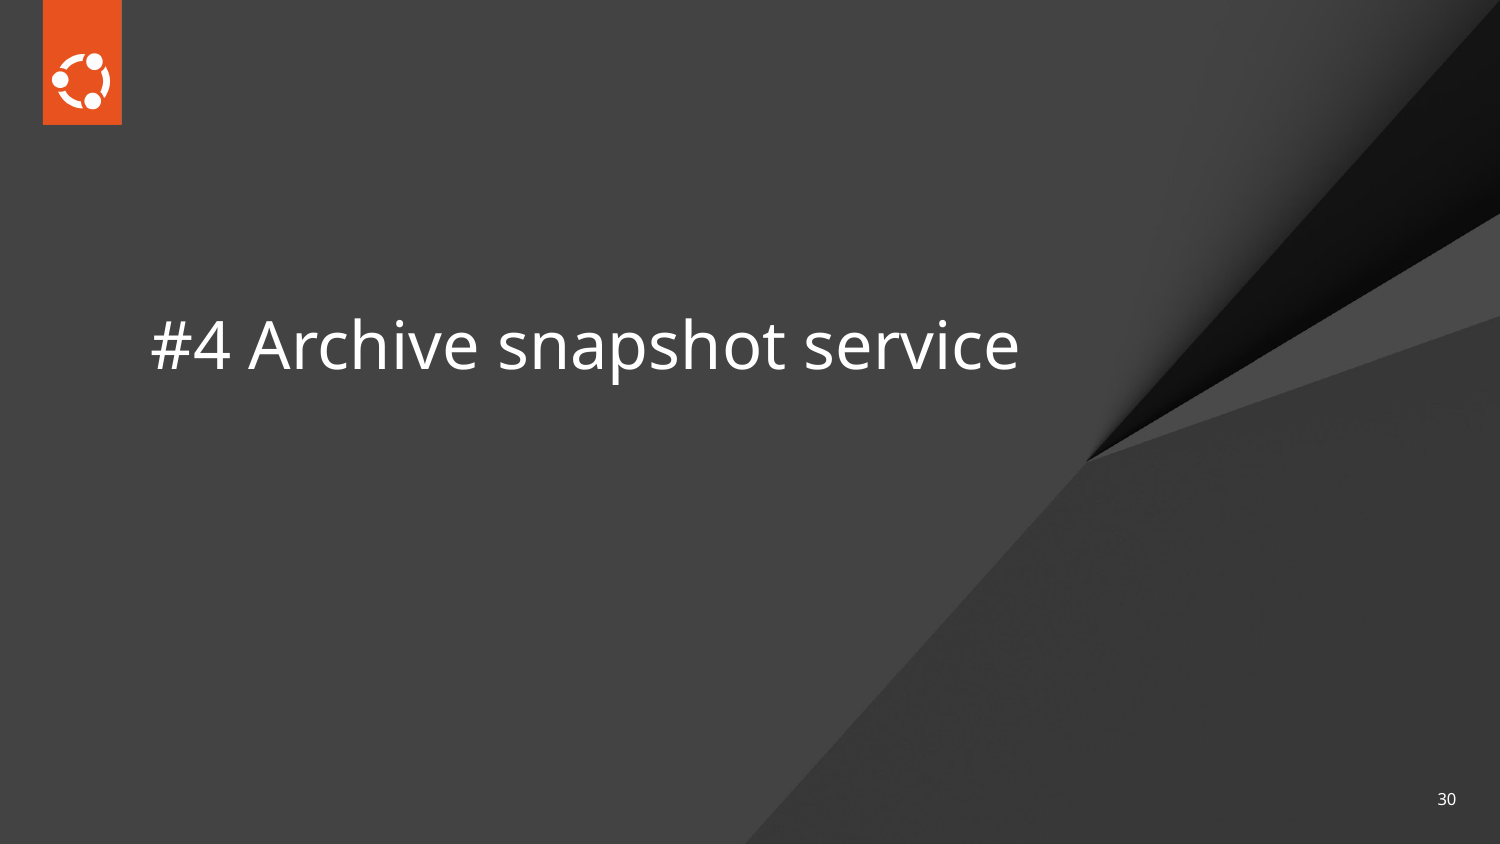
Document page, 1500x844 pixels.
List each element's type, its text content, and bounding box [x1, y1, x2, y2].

title #4 Archive snapshot service [150, 300, 1049, 383]
picture [0, 0, 1500, 844]
slide_number <number> [1381, 773, 1472, 839]
